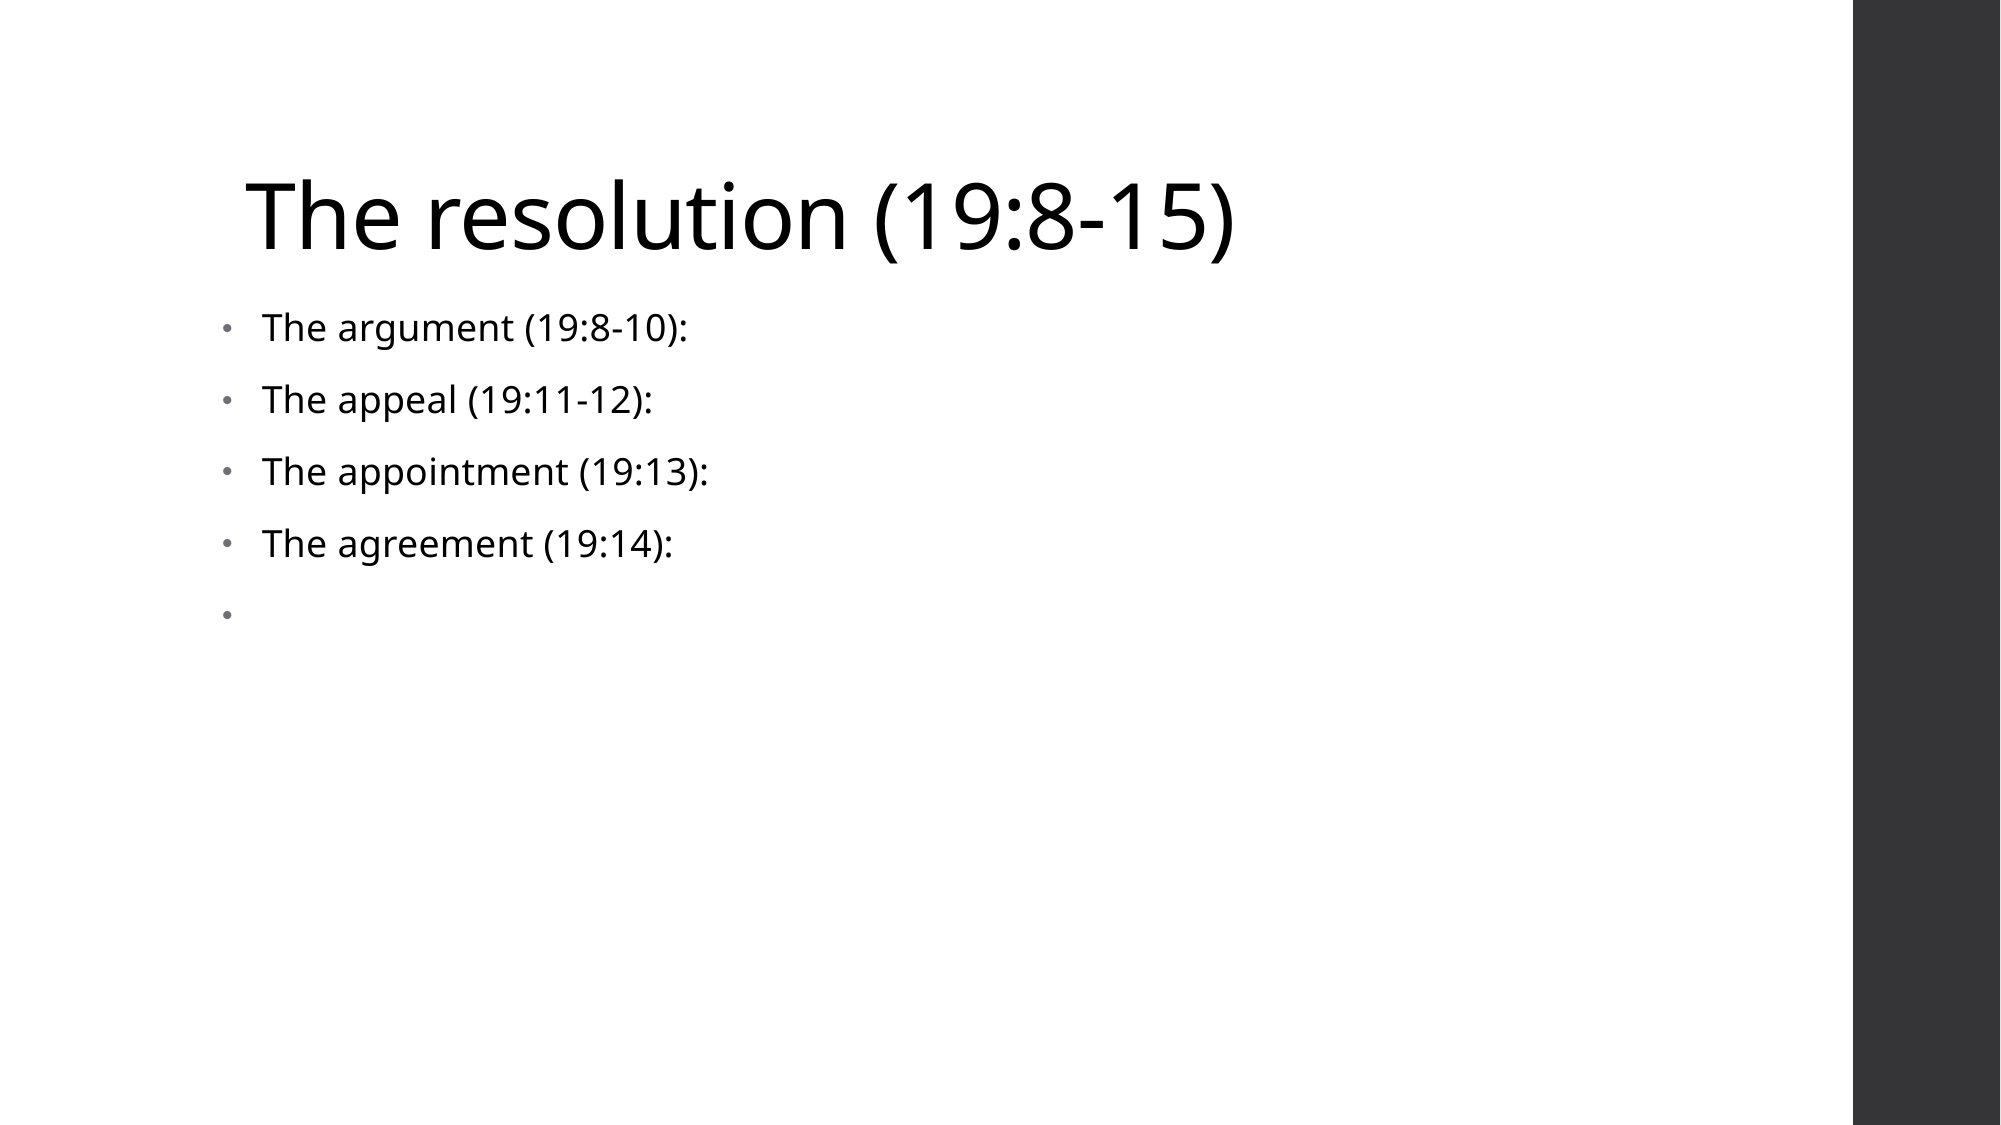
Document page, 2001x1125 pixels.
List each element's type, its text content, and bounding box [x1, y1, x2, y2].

title The resolution (19:8-15) [206, 60, 1797, 278]
list The argument (19:8-10): The appeal (19:11-12): The appointment (19:13): The agreement (19:14): [206, 299, 1617, 1014]
